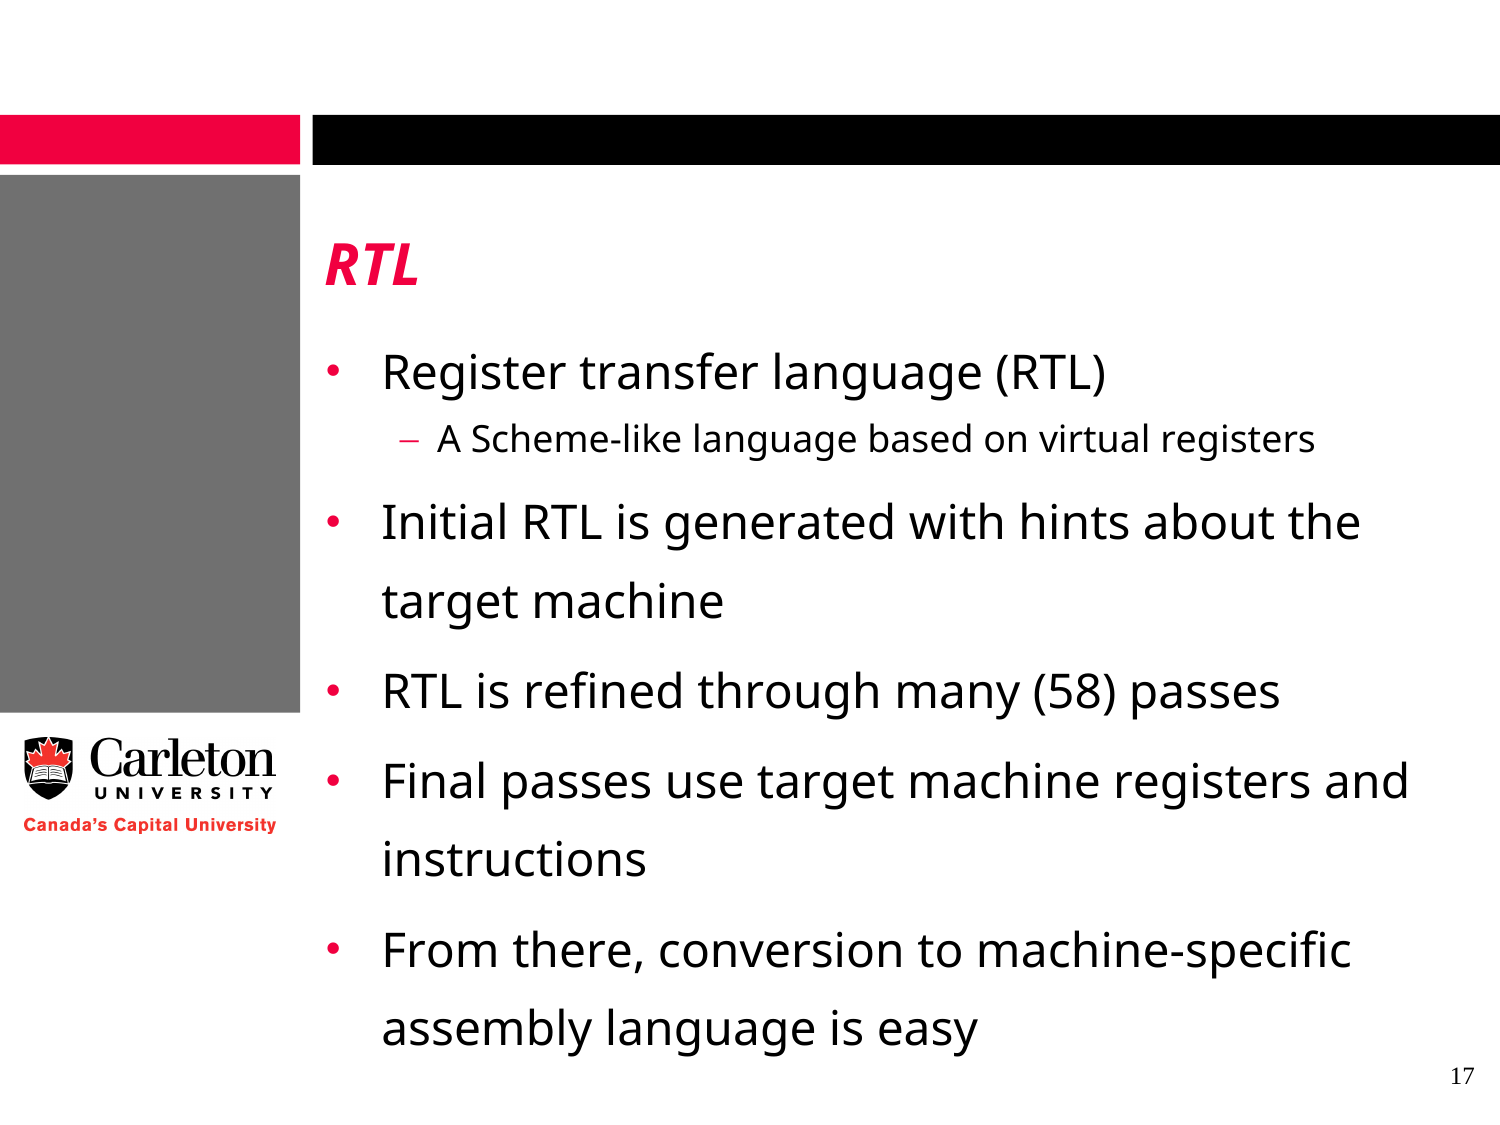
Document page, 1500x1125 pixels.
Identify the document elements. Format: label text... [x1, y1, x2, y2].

list Register transfer language (RTL) A Scheme-like language based on virtual registers Initial RTL is generated with hints about the target machine RTL is refined through many (58) passes Final passes use target machine registers and instructions From there, conversion to machine-specific assembly language is easy [324, 324, 1450, 1053]
title RTL [324, 194, 1450, 324]
picture [24, 737, 276, 834]
